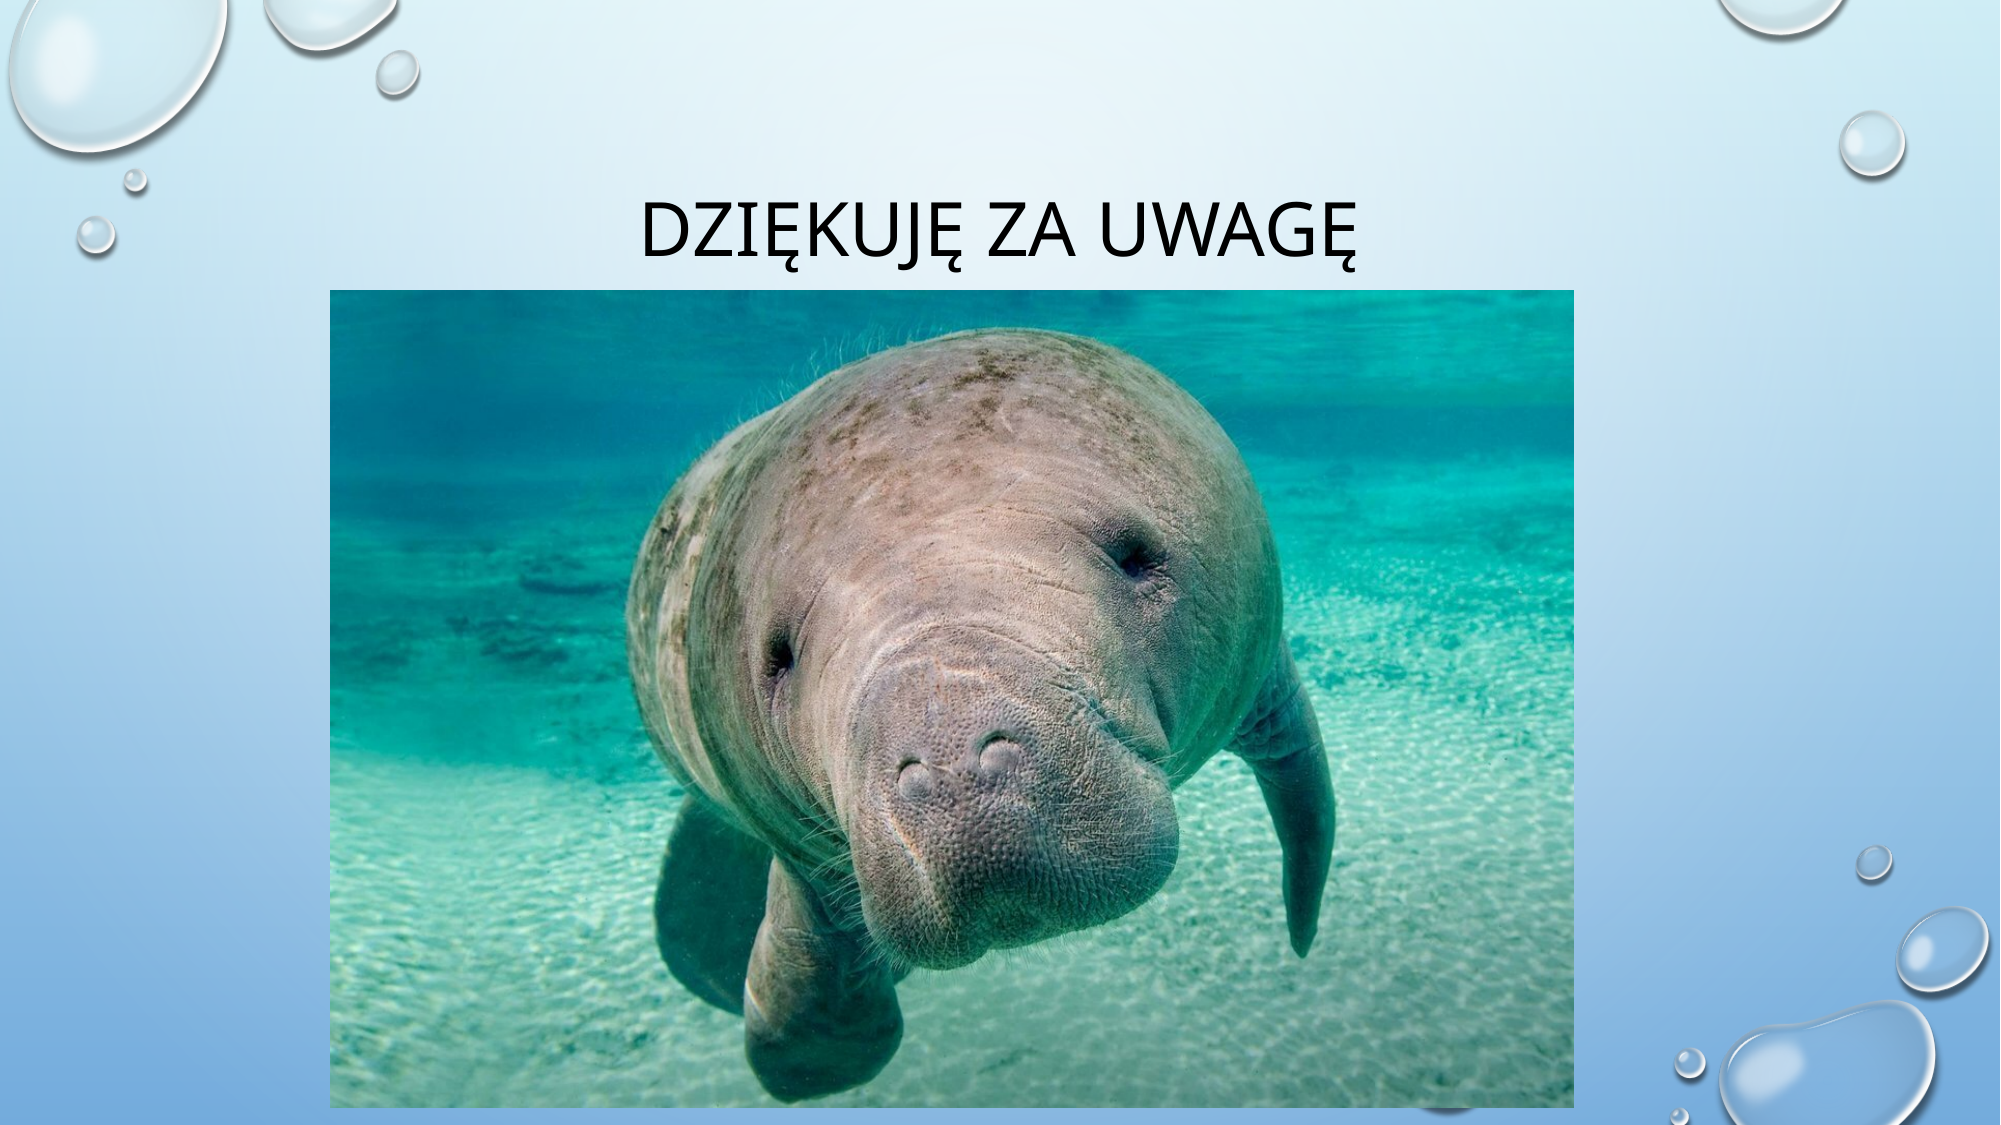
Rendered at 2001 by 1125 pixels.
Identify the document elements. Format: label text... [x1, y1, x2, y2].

picture [330, 290, 1574, 1108]
title Dziękuję za uwagę [149, 101, 1851, 364]
